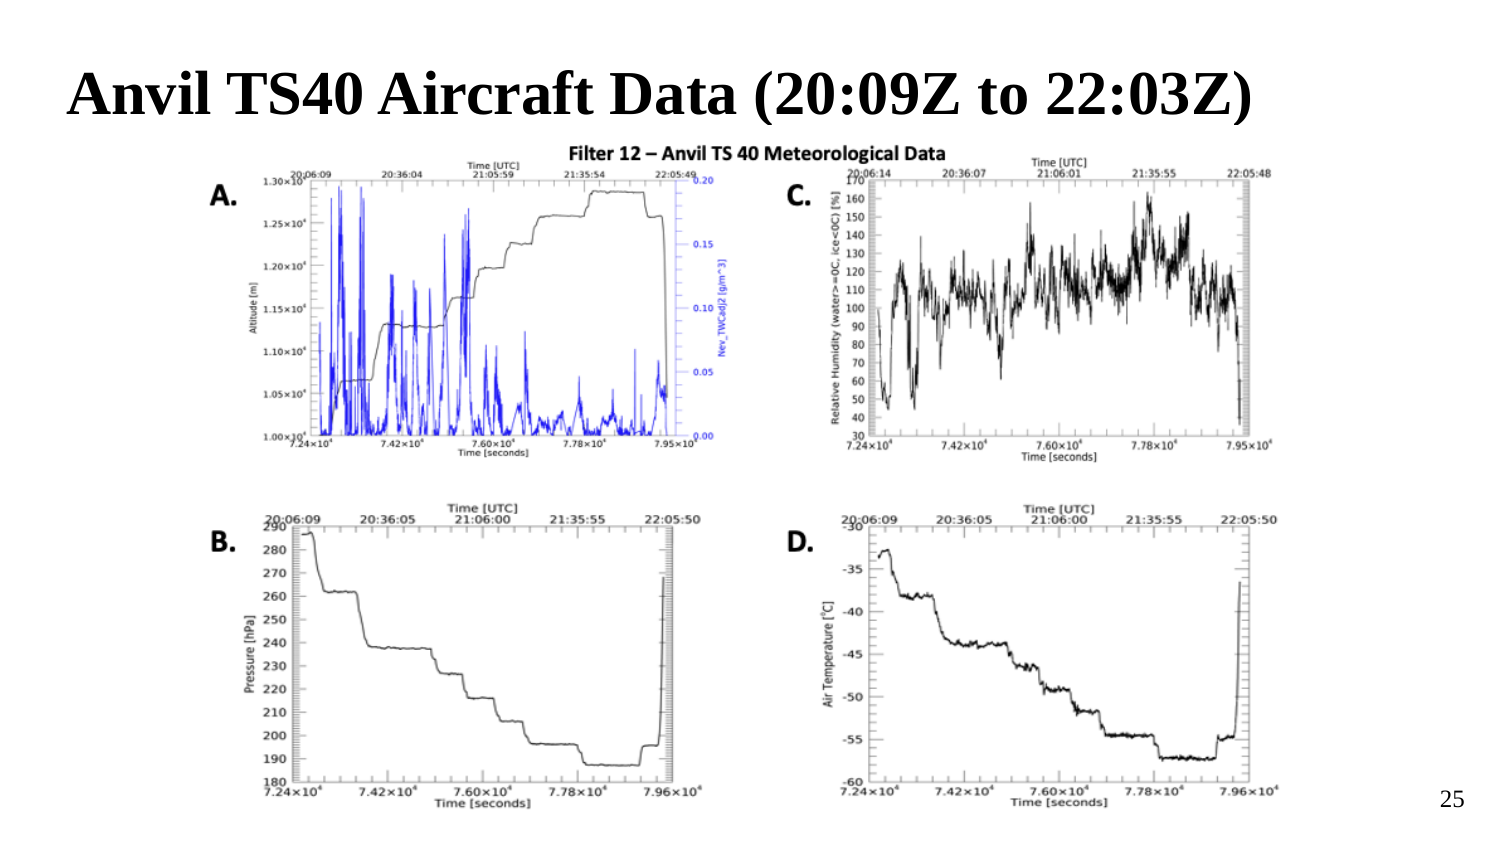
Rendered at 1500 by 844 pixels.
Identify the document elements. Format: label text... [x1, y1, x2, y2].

slide_number <number> [1389, 764, 1480, 830]
title Anvil TS40 Aircraft Data (20:09Z to 22:03Z) [51, 36, 1449, 138]
picture [176, 125, 1324, 830]
